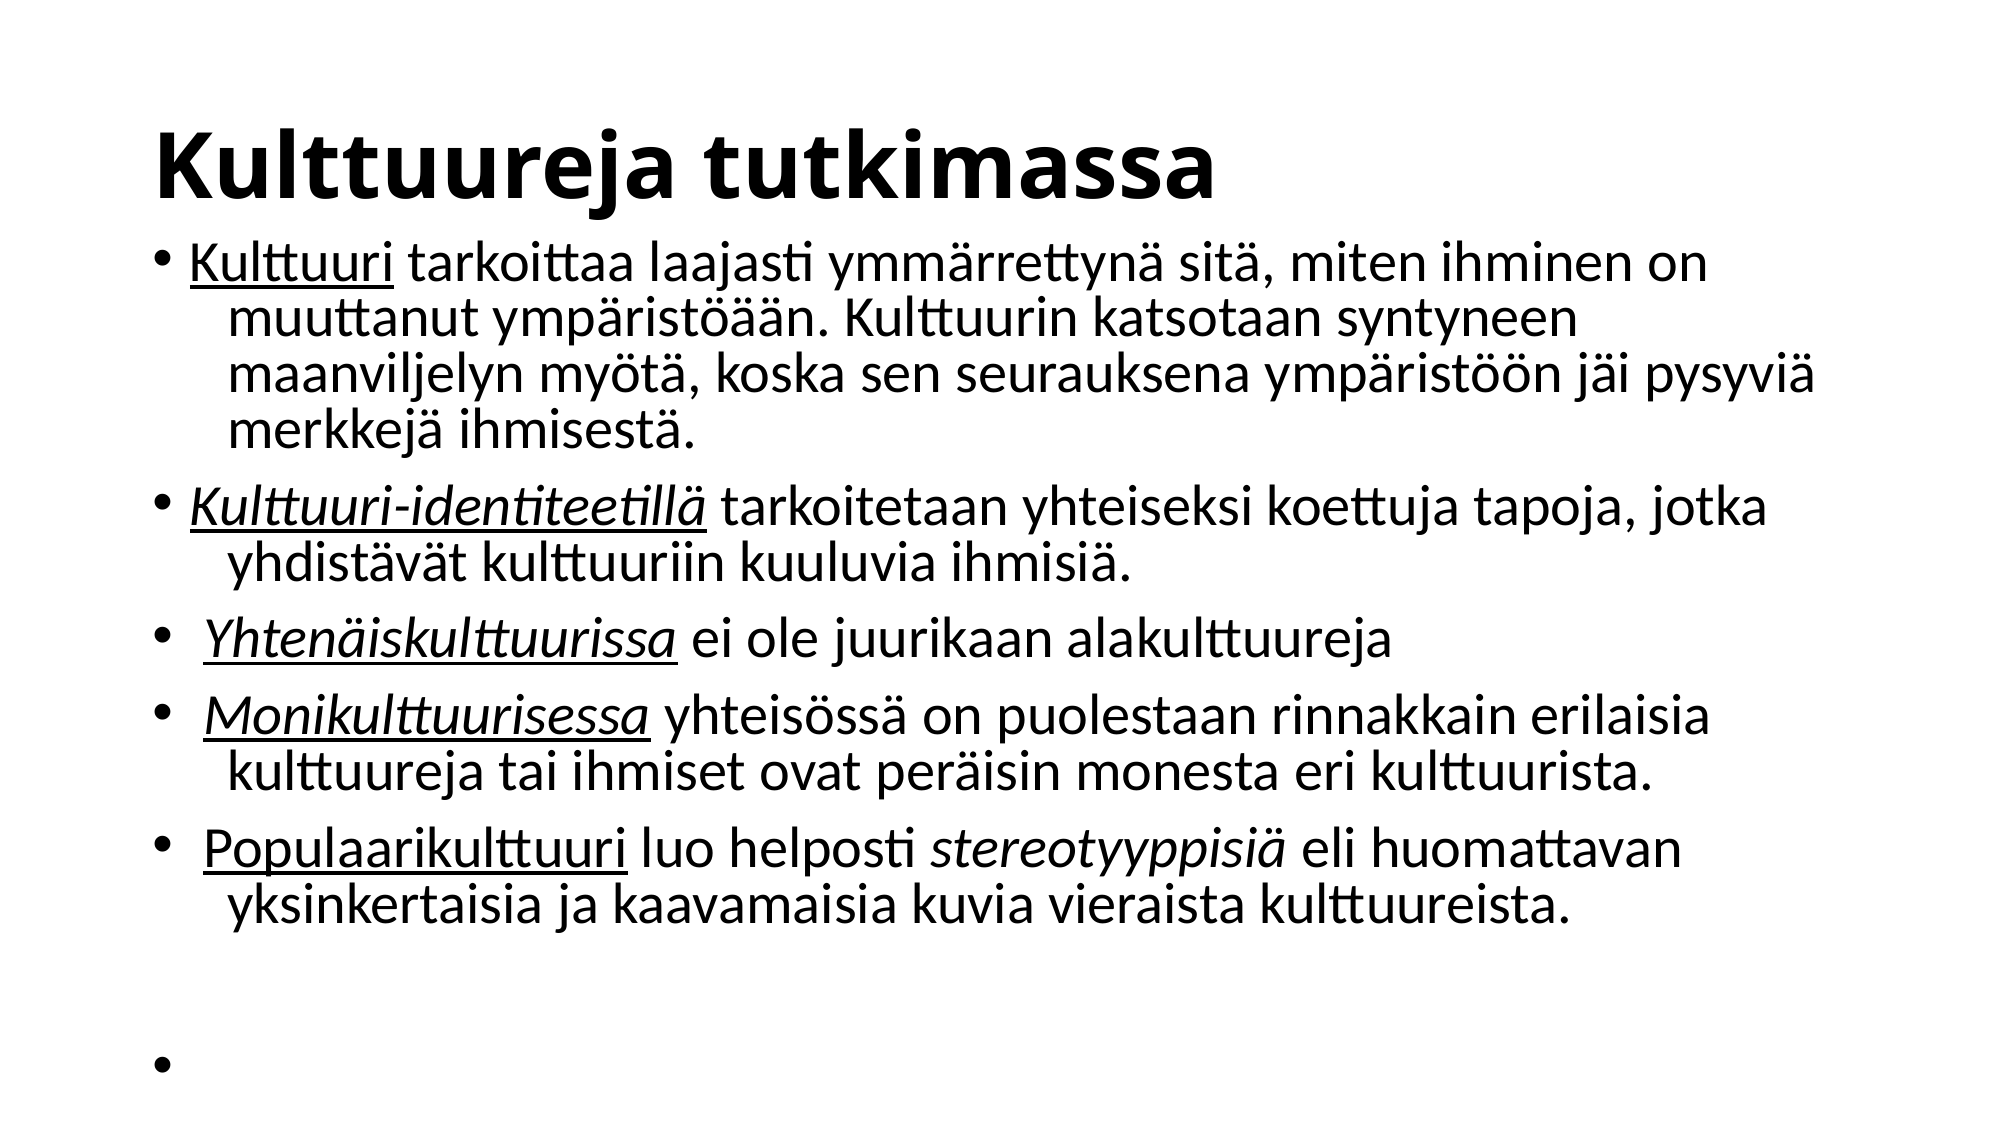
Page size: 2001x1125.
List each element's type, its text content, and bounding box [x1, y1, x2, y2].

title Kulttuureja tutkimassa [137, 59, 1863, 228]
list Kulttuuri tarkoittaa laajasti ymmärrettynä sitä, miten ihminen on muuttanut ympäristöään. Kulttuurin katsotaan syntyneen maanviljelyn myötä, koska sen seurauksena ympäristöön jäi pysyviä merkkejä ihmisestä. Kulttuuri-identiteetillä tarkoitetaan yhteiseksi koettuja tapoja, jotka yhdistävät kulttuuriin kuuluvia ihmisiä. Yhtenäiskulttuurissa ei ole juurikaan alakulttuureja Monikulttuurisessa yhteisössä on puolestaan rinnakkain erilaisia kulttuureja tai ihmiset ovat peräisin monesta eri kulttuurista. Populaarikulttuuri luo helposti stereotyyppisiä eli huomattavan yksinkertaisia ja kaavamaisia kuvia vieraista kulttuureista. [137, 228, 1863, 1014]
